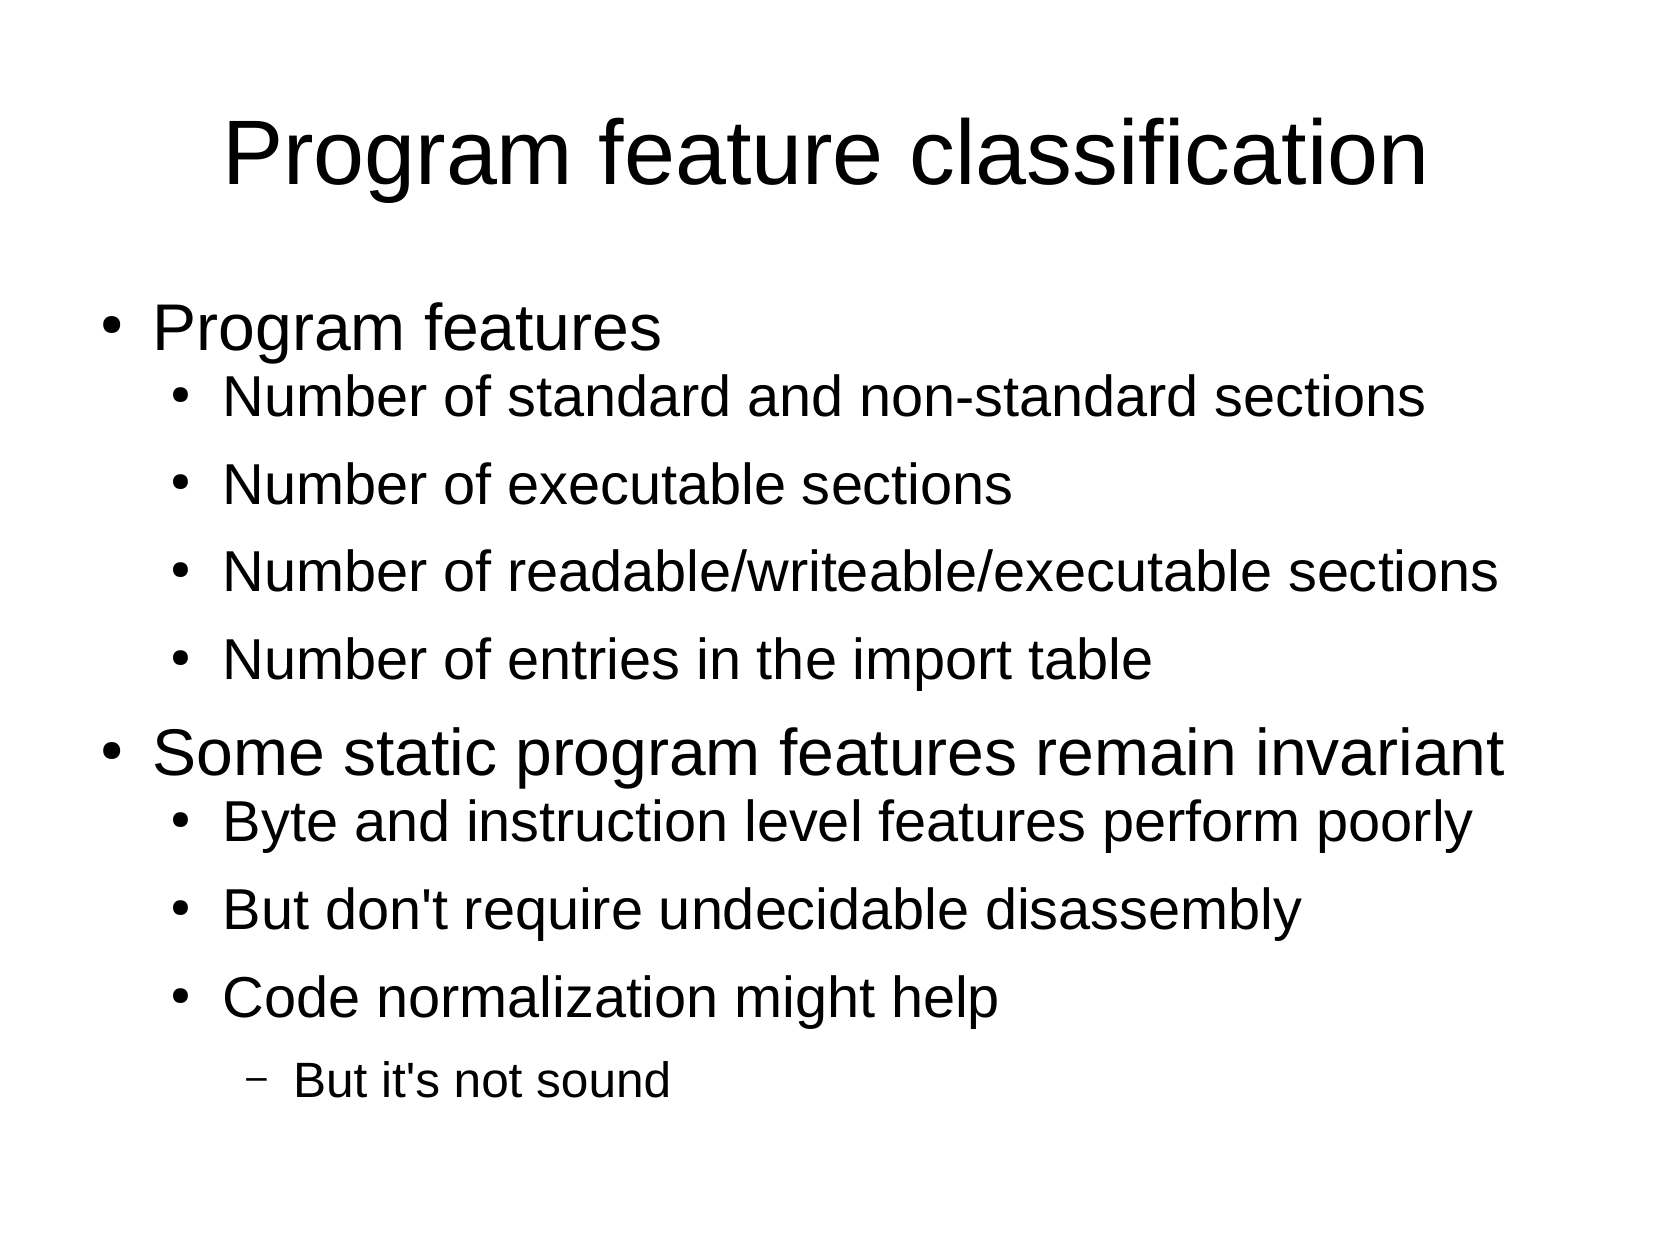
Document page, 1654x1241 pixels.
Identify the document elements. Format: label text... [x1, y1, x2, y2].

list Program features Number of standard and non-standard sections Number of executable sections Number of readable/writeable/executable sections Number of entries in the import table Some static program features remain invariant Byte and instruction level features perform poorly But don't require undecidable disassembly Code normalization might help But it's not sound [82, 290, 1571, 1109]
title Program feature classification [82, 49, 1571, 257]
